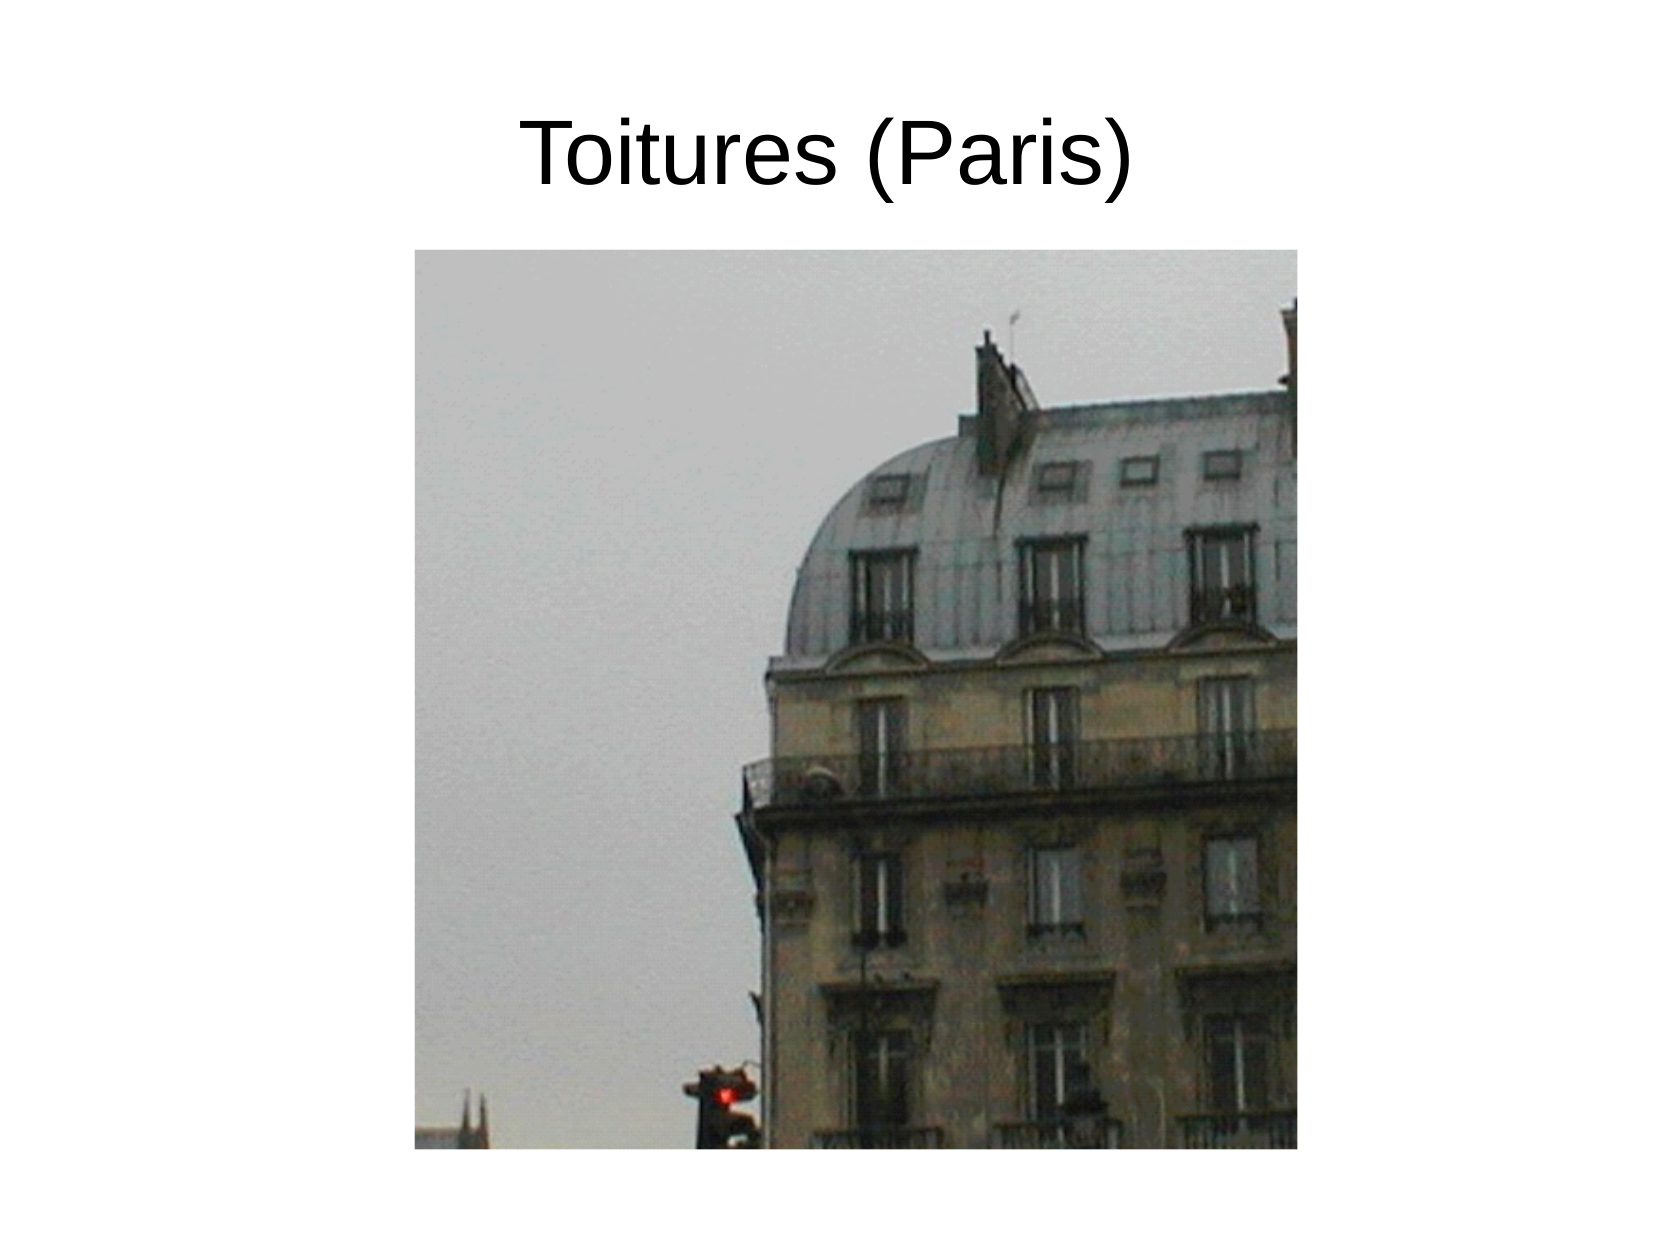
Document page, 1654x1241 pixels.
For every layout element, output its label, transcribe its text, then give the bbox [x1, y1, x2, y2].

title Toitures (Paris) [82, 56, 1571, 250]
picture [413, 248, 1300, 1152]
